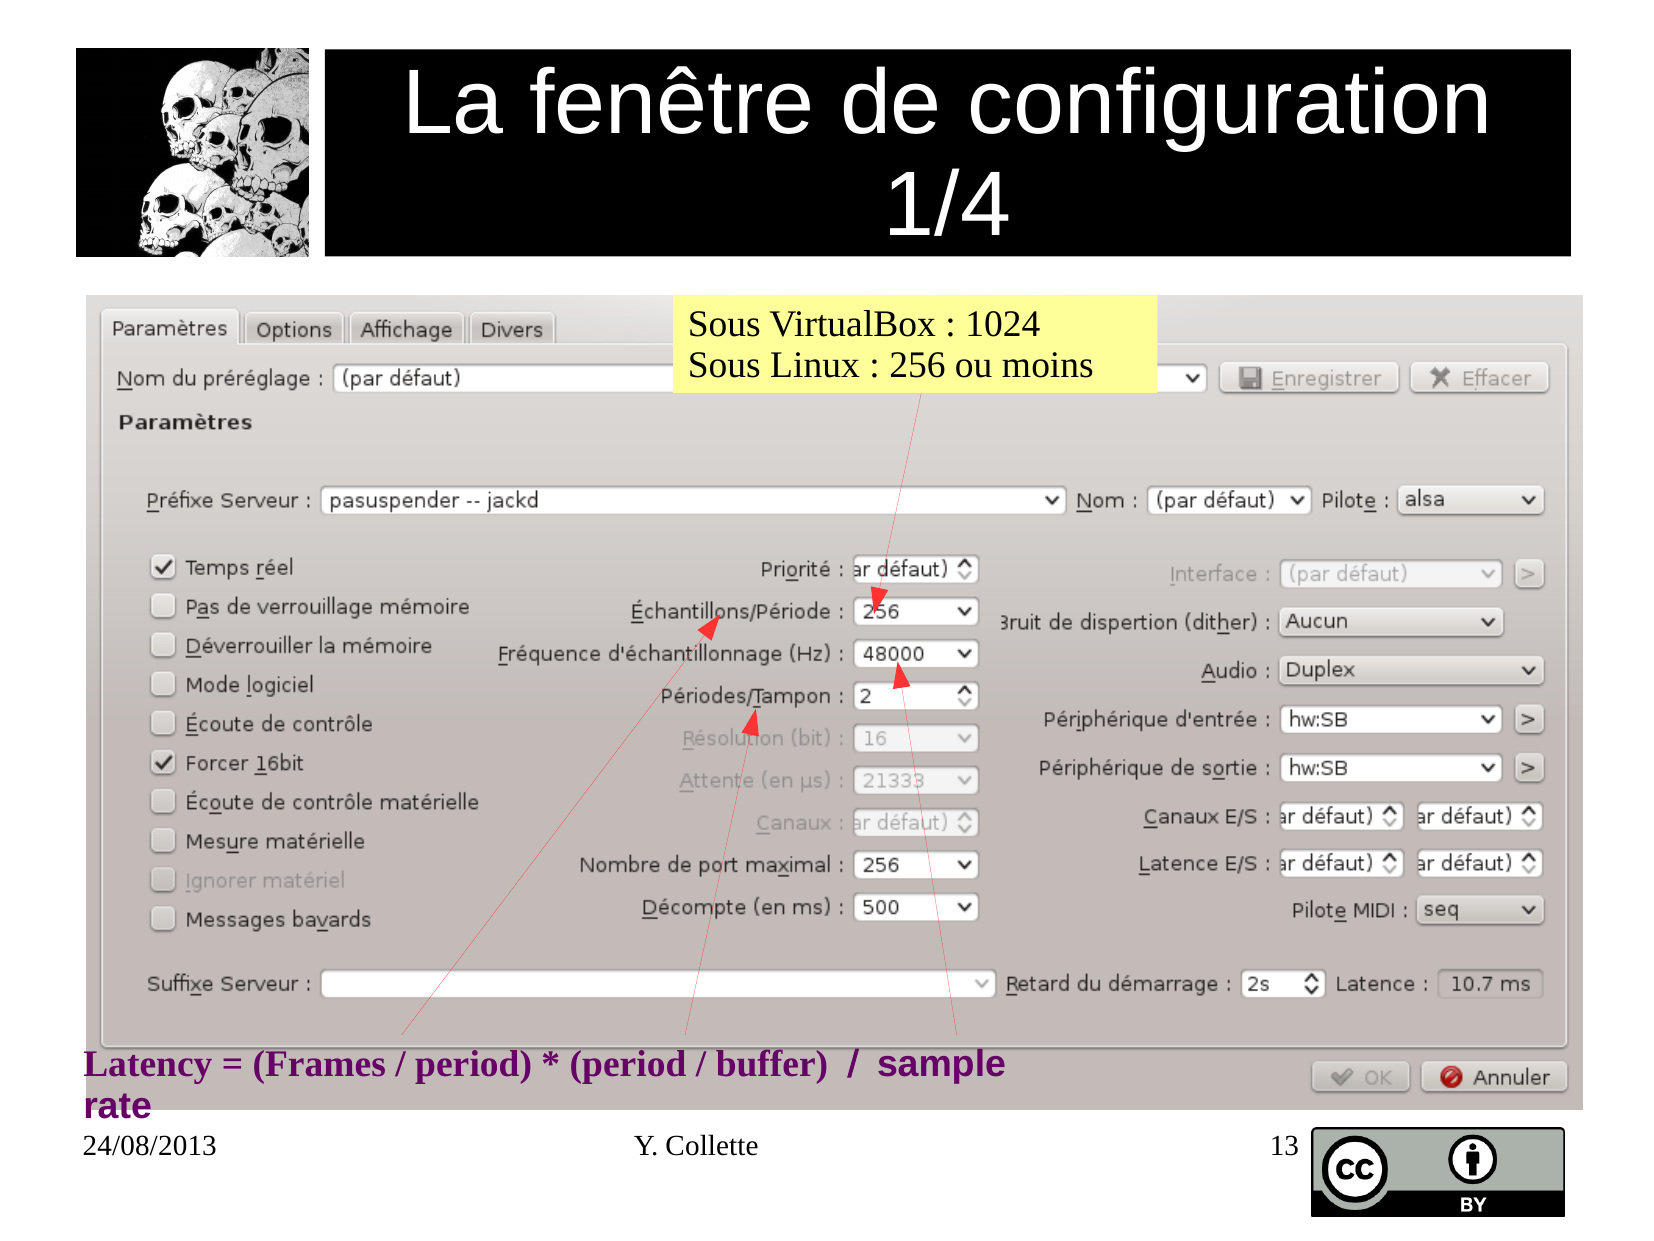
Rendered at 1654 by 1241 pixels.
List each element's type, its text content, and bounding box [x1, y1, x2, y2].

title La fenêtre de configuration 1/4 [324, 49, 1571, 257]
picture [76, 48, 309, 257]
picture [86, 295, 1583, 1110]
picture [1311, 1127, 1565, 1217]
text_box Sous VirtualBox : 1024 Sous Linux : 256 ou moins [673, 295, 1158, 394]
text_box Latency = (Frames / period) * (period / buffer) / sample rate [68, 1035, 1099, 1134]
